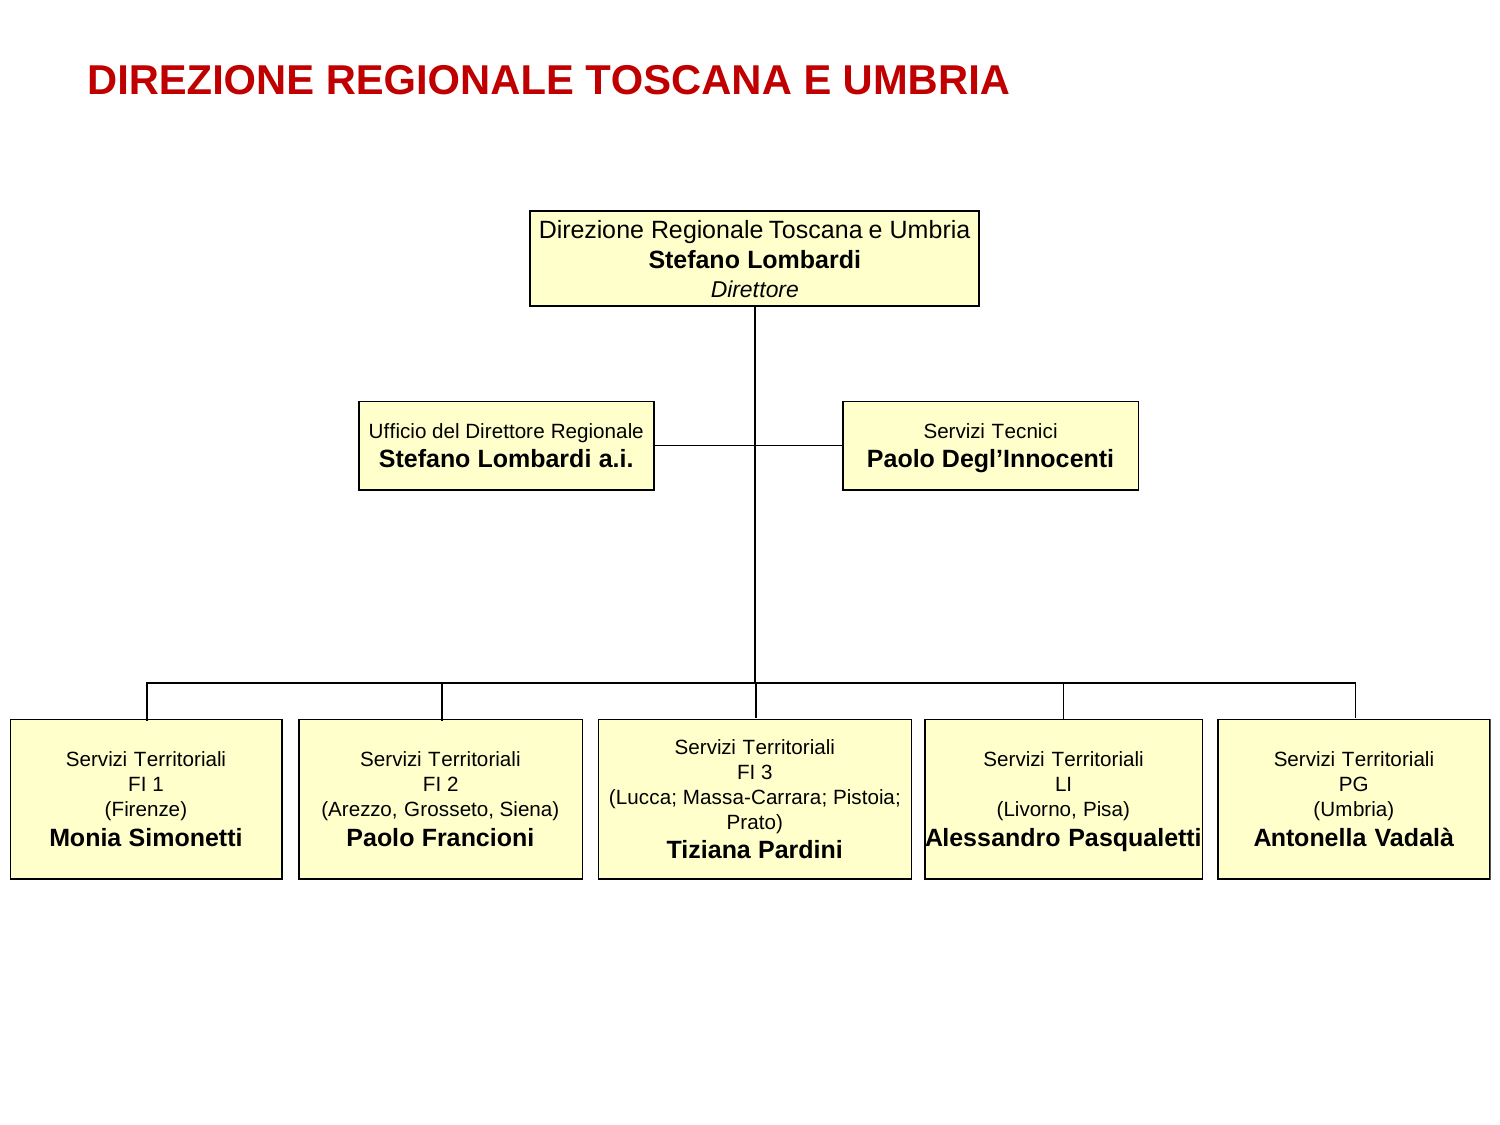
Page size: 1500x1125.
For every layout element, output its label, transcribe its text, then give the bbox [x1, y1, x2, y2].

picture [9, 206, 1491, 880]
text_box DIREZIONE REGIONALE TOSCANA E UMBRIA [72, 45, 1462, 128]
